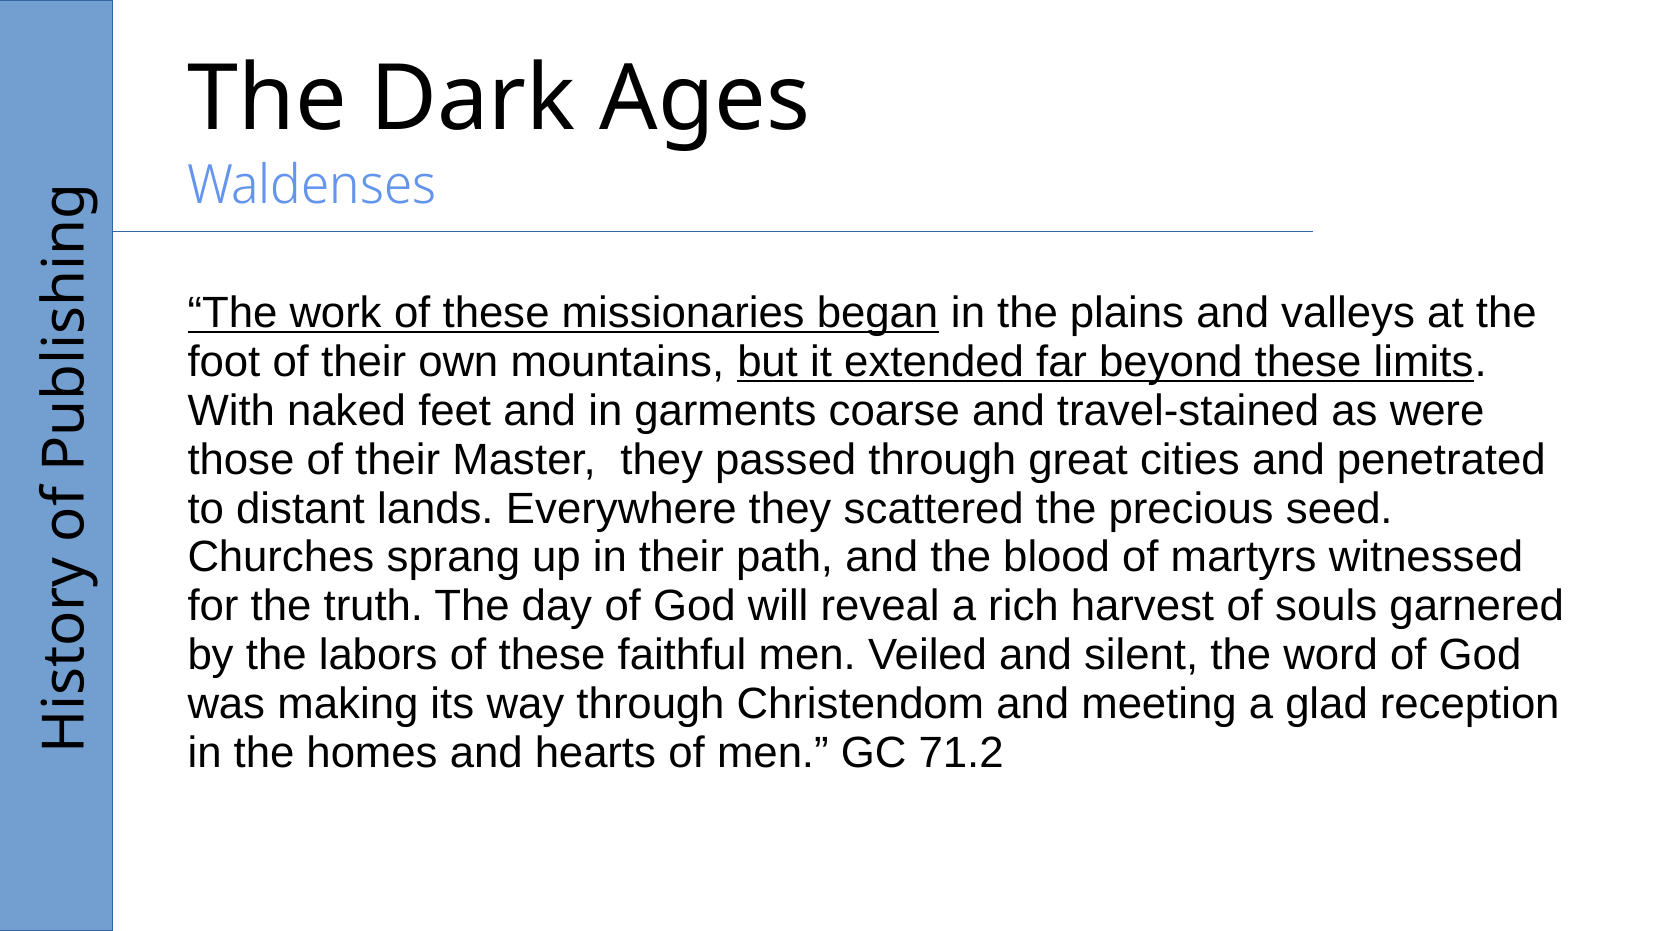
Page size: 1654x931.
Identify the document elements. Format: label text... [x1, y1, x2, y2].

title The Dark Ages [187, 33, 1571, 125]
title Waldenses [187, 125, 1571, 239]
text_box History of Publishing [13, 37, 105, 901]
subtitle “The work of these missionaries began in the plains and valleys at the foot of their own mountains, but it extended far beyond these limits. With naked feet and in garments coarse and travel-stained as were those of their Master, they passed through great cities and penetrated to distant lands. Everywhere they scattered the precious seed. Churches sprang up in their path, and the blood of martyrs witnessed for the truth. The day of God will reveal a rich harvest of souls garnered by the labors of these faithful men. Veiled and silent, the word of God was making its way through Christendom and meeting a glad reception in the homes and hearts of men.” GC 71.2 [187, 288, 1571, 828]
text_box [0, 0, 113, 931]
